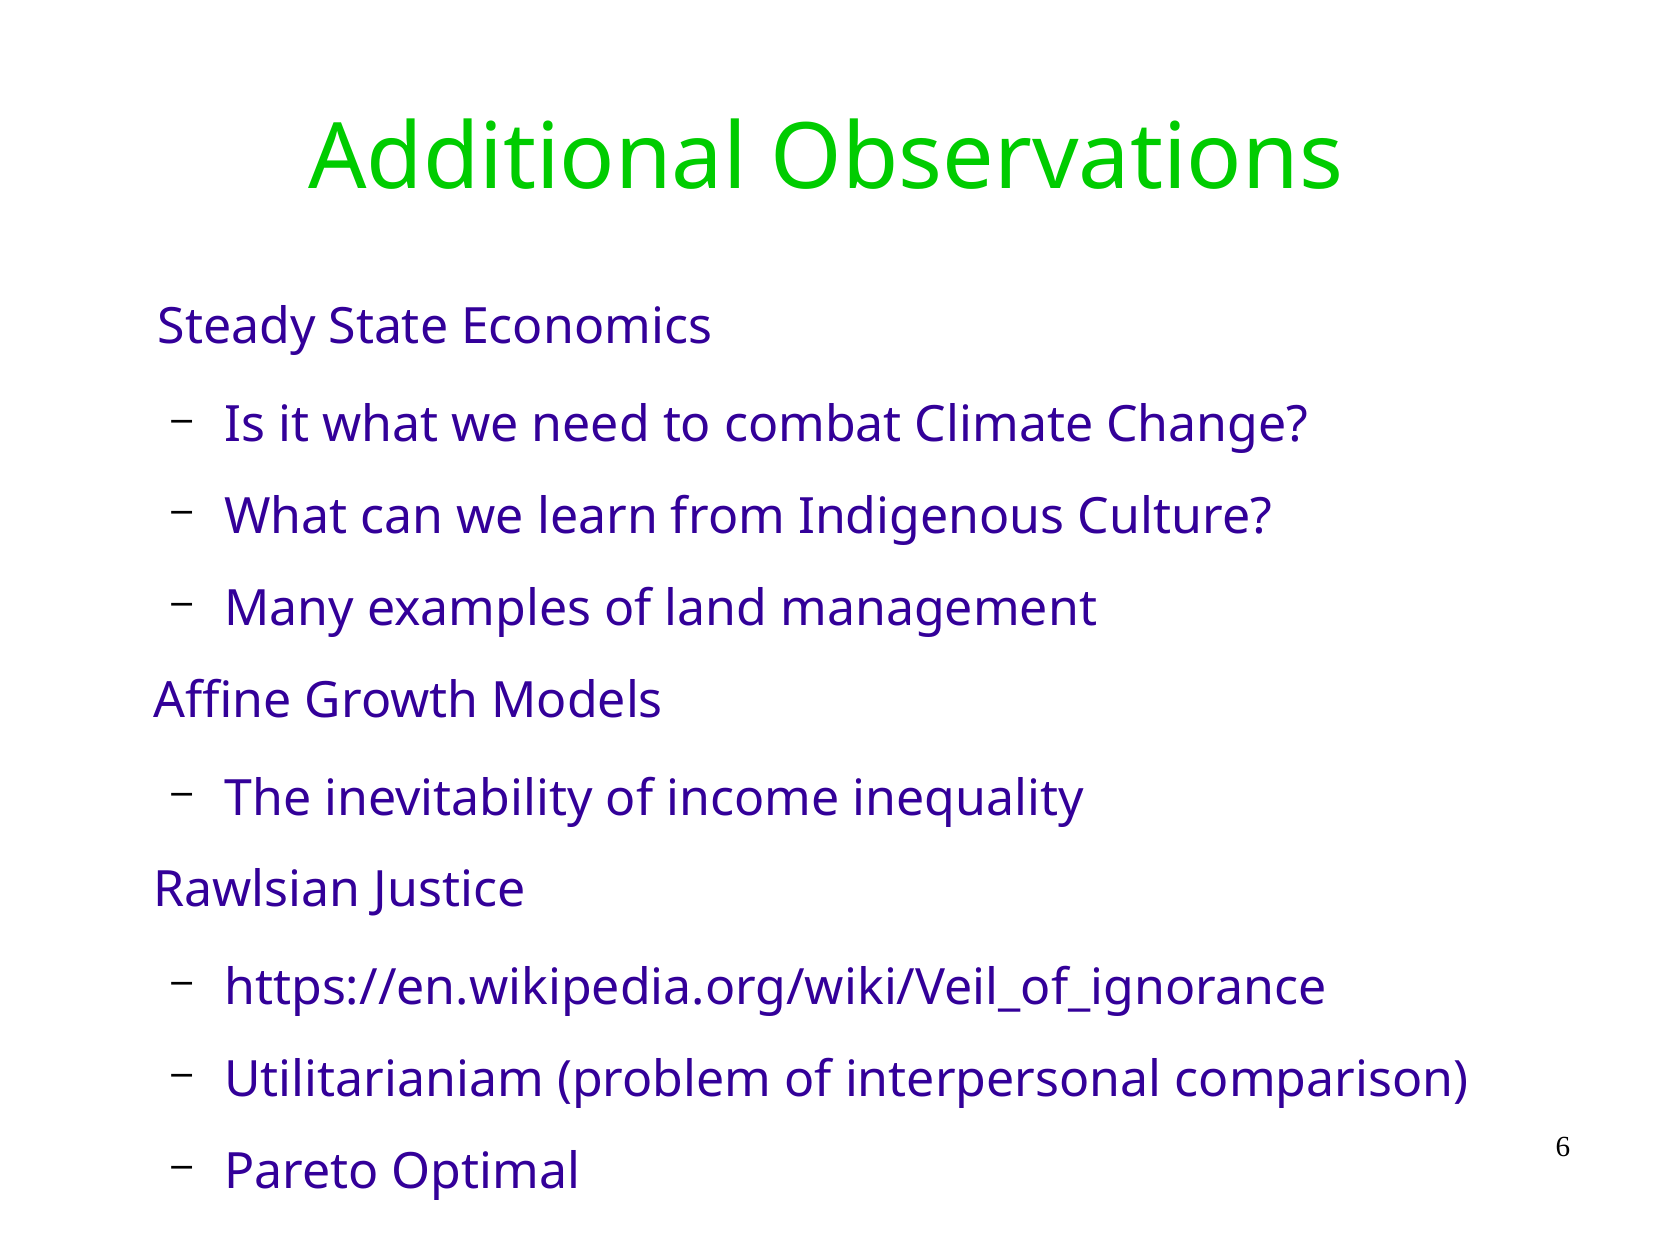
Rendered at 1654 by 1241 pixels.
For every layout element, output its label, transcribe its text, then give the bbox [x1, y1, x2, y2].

list Steady State Economics Is it what we need to combat Climate Change? What can we learn from Indigenous Culture? Many examples of land management Affine Growth Models The inevitability of income inequality Rawlsian Justice https://en.wikipedia.org/wiki/Veil_of_ignorance Utilitarianiam (problem of interpersonal comparison) Pareto Optimal [82, 290, 1571, 1124]
title Additional Observations [82, 49, 1571, 257]
